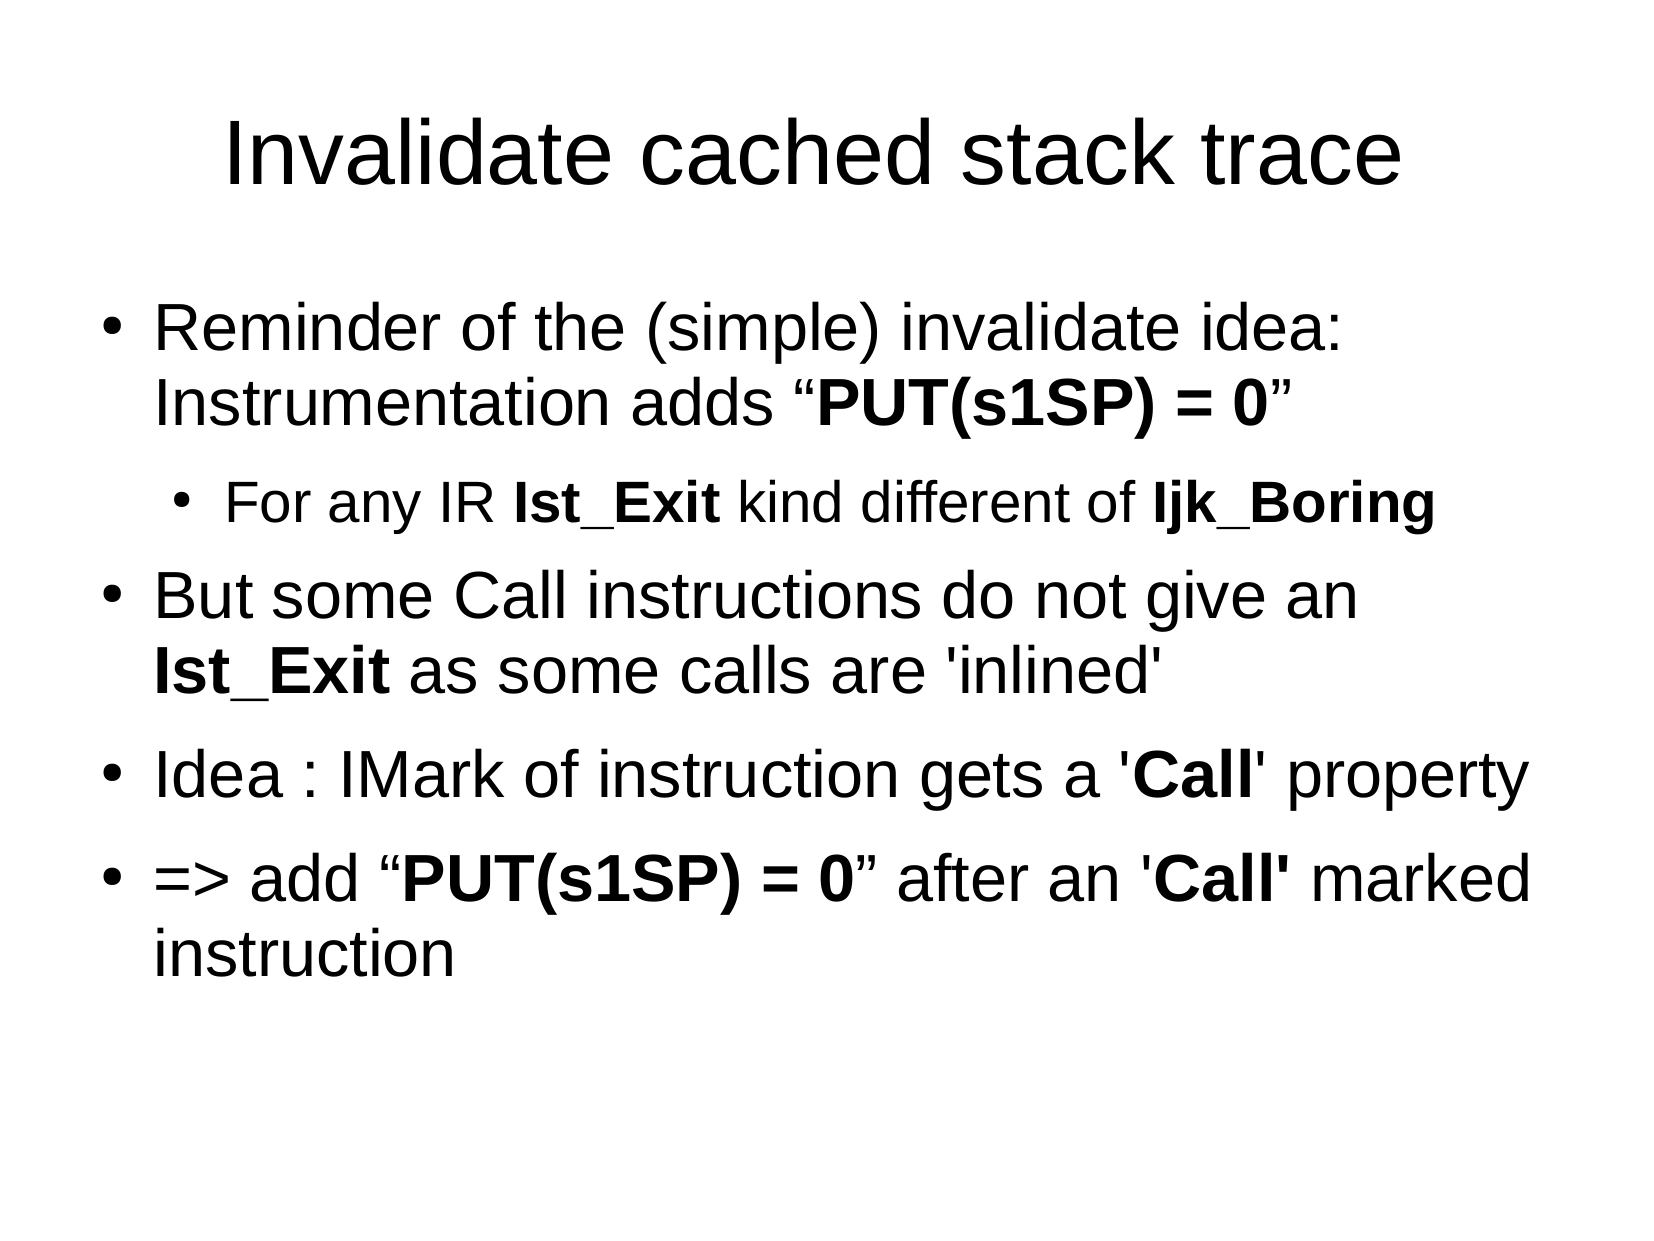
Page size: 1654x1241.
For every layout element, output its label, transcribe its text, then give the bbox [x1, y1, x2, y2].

list Reminder of the (simple) invalidate idea: Instrumentation adds “PUT(s1SP) = 0” For any IR Ist_Exit kind different of Ijk_Boring But some Call instructions do not give an Ist_Exit as some calls are 'inlined' Idea : IMark of instruction gets a 'Call' property => add “PUT(s1SP) = 0” after an 'Call' marked instruction [82, 290, 1571, 1186]
title Invalidate cached stack trace [82, 49, 1571, 257]
